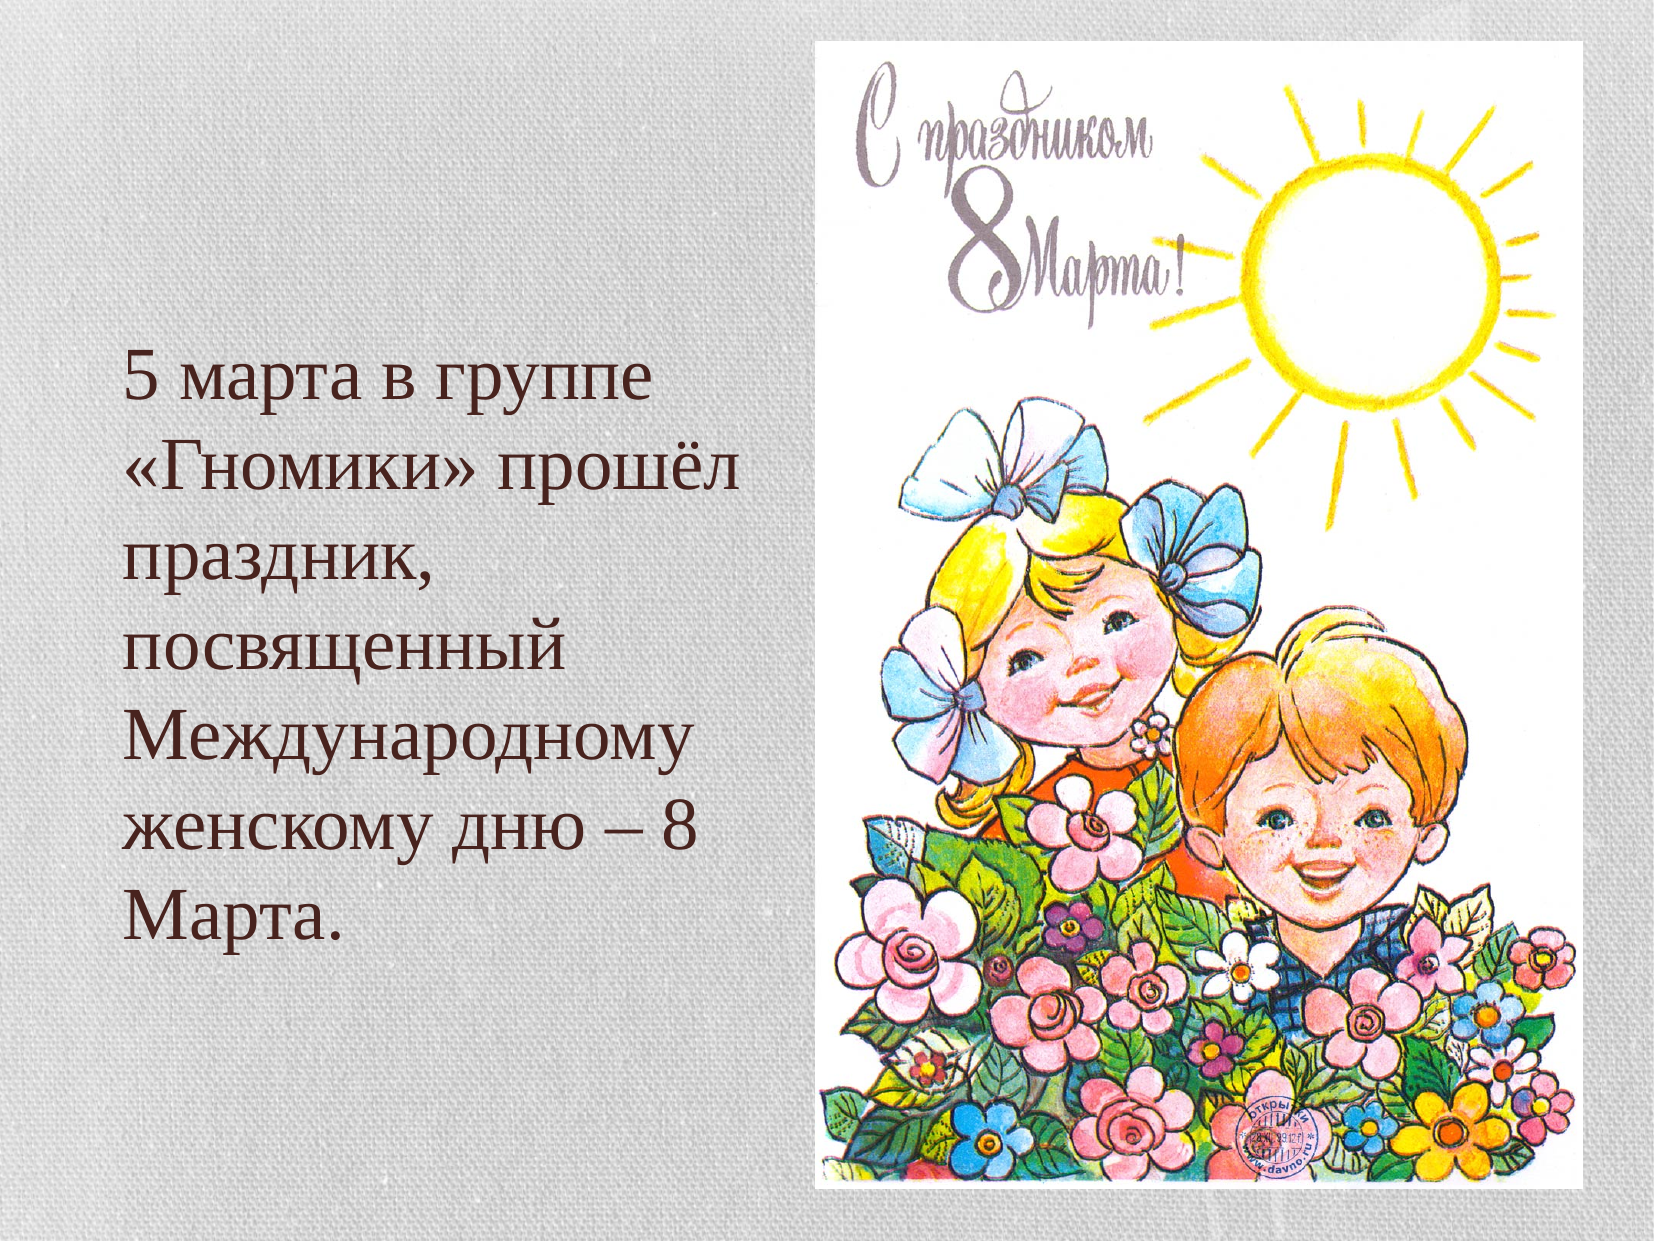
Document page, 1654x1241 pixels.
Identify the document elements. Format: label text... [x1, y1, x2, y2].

title 5 марта в группе «Гномики» прошёл праздник, посвященный Международному женскому дню – 8 Марта. [106, 123, 777, 963]
picture [815, 41, 1583, 1189]
